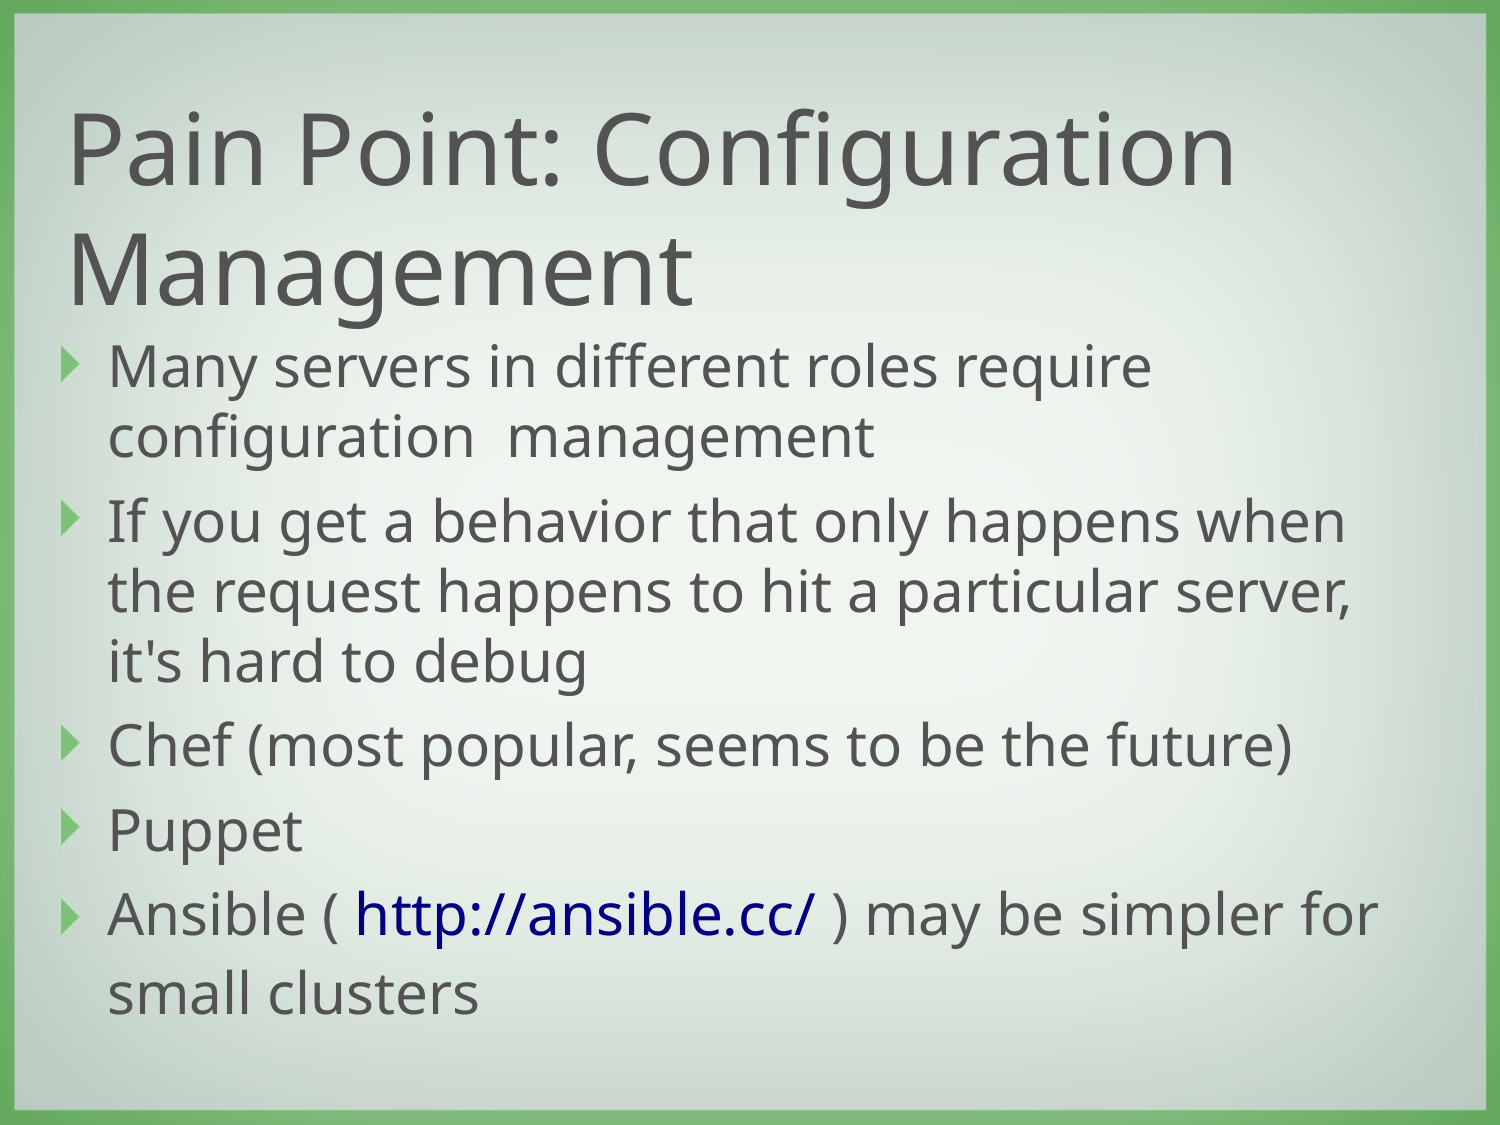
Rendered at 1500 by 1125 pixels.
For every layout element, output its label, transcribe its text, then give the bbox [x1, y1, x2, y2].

list Many servers in different roles require configuration management If you get a behavior that only happens when the request happens to hit a particular server, it's hard to debug Chef (most popular, seems to be the future) Puppet Ansible ( http://ansible.cc/ ) may be simpler for small clusters [36, 321, 1443, 1025]
picture [0, 0, 1500, 1125]
title Pain Point: Configuration Management [50, 78, 1457, 334]
